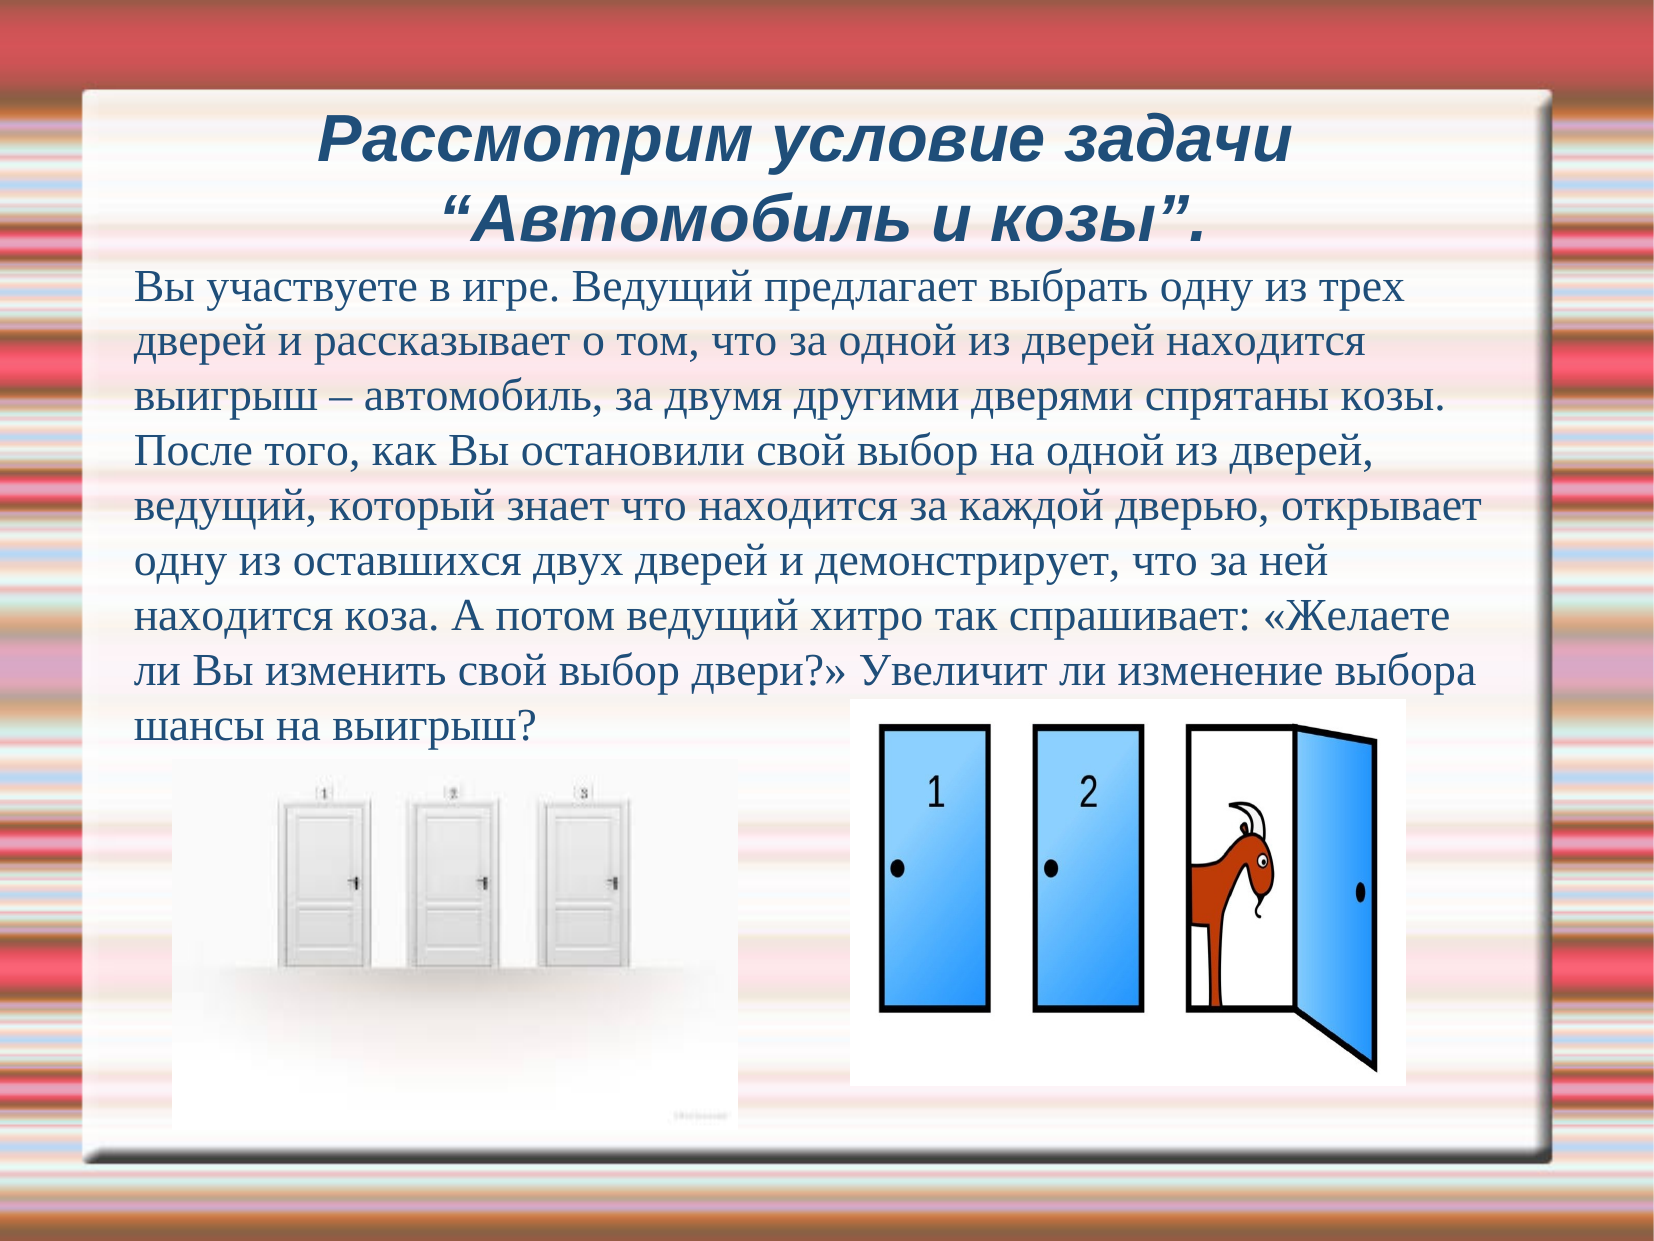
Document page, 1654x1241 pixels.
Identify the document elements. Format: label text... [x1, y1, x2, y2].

title Рассмотрим условие задачи “Автомобиль и козы”. [99, 93, 1512, 256]
list Вы участвуете в игре. Ведущий предлагает выбрать одну из трех дверей и рассказывает о том, что за одной из дверей находится выигрыш – автомобиль, за двумя другими дверями спрятаны козы. После того, как Вы остановили свой выбор на одной из дверей, ведущий, который знает что находится за каждой дверью, открывает одну из оставшихся двух дверей и демонстрирует, что за ней находится коза. А потом ведущий хитро так спрашивает: «Желаете ли Вы изменить свой выбор двери?» Увеличит ли изменение выбора шансы на выигрыш? [133, 255, 1500, 997]
picture [850, 699, 1406, 1086]
picture [172, 759, 738, 1130]
